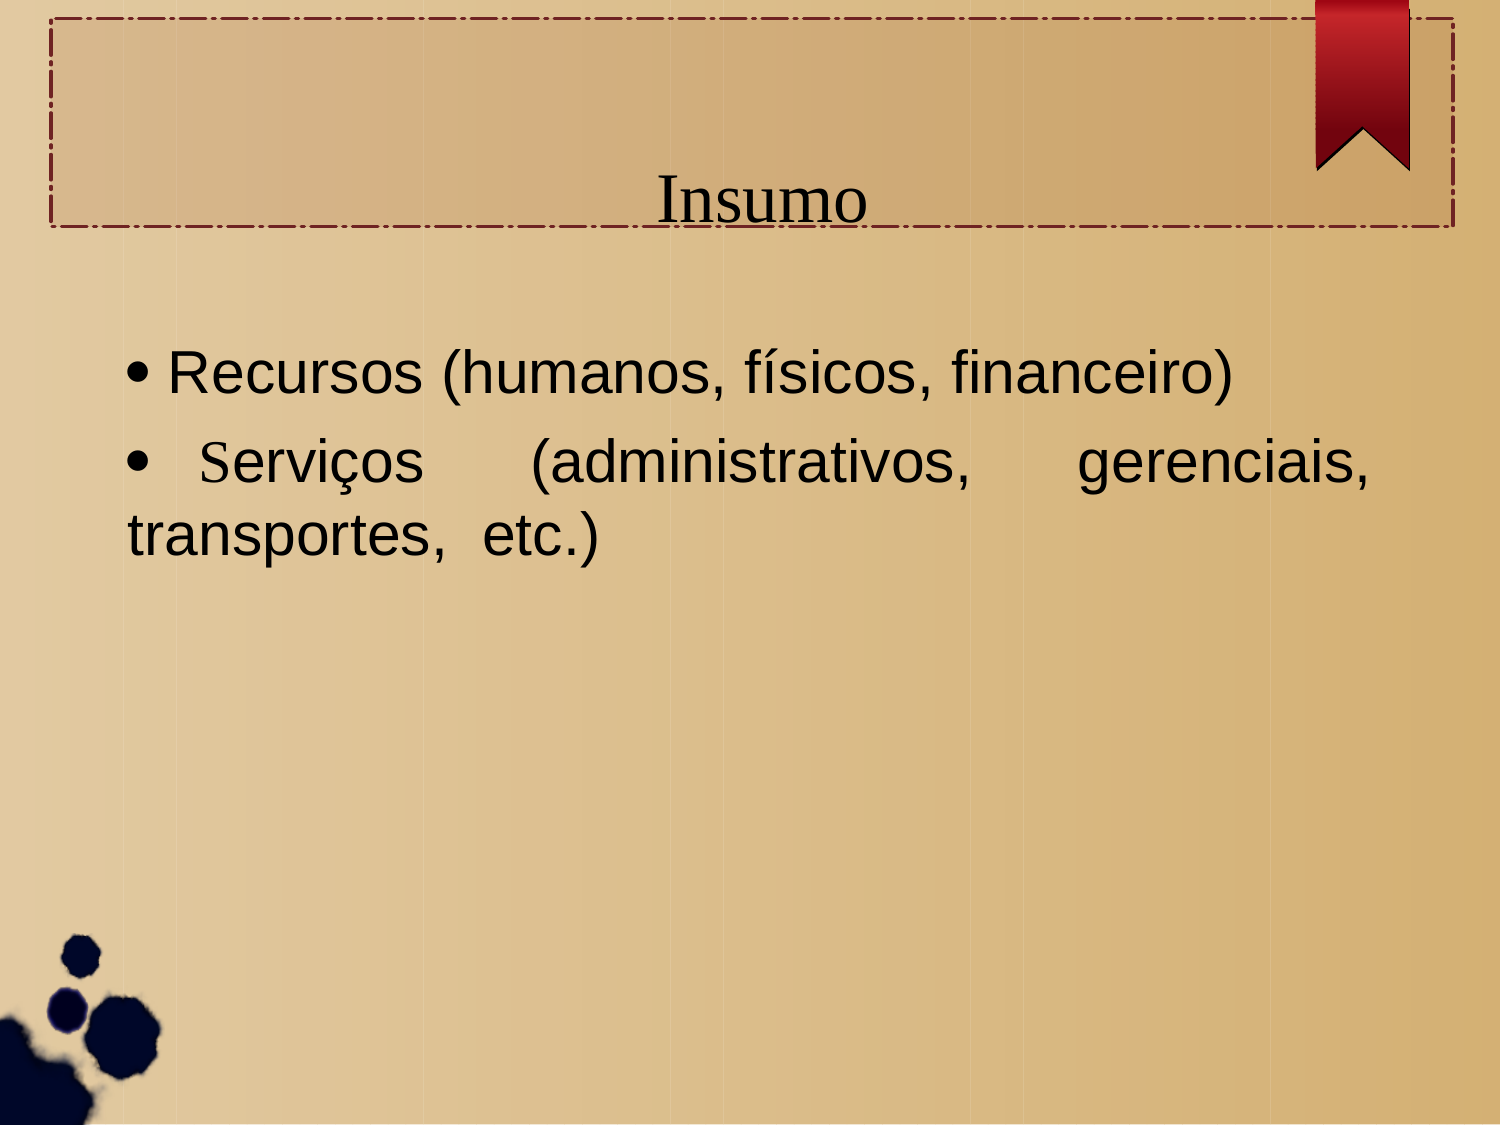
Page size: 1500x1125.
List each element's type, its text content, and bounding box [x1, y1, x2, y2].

title Insumo [112, 99, 1388, 288]
list  Recursos (humanos, físicos, financeiro)  Serviços (administrativos, gerenciais, transportes, etc.) [112, 324, 1388, 1000]
